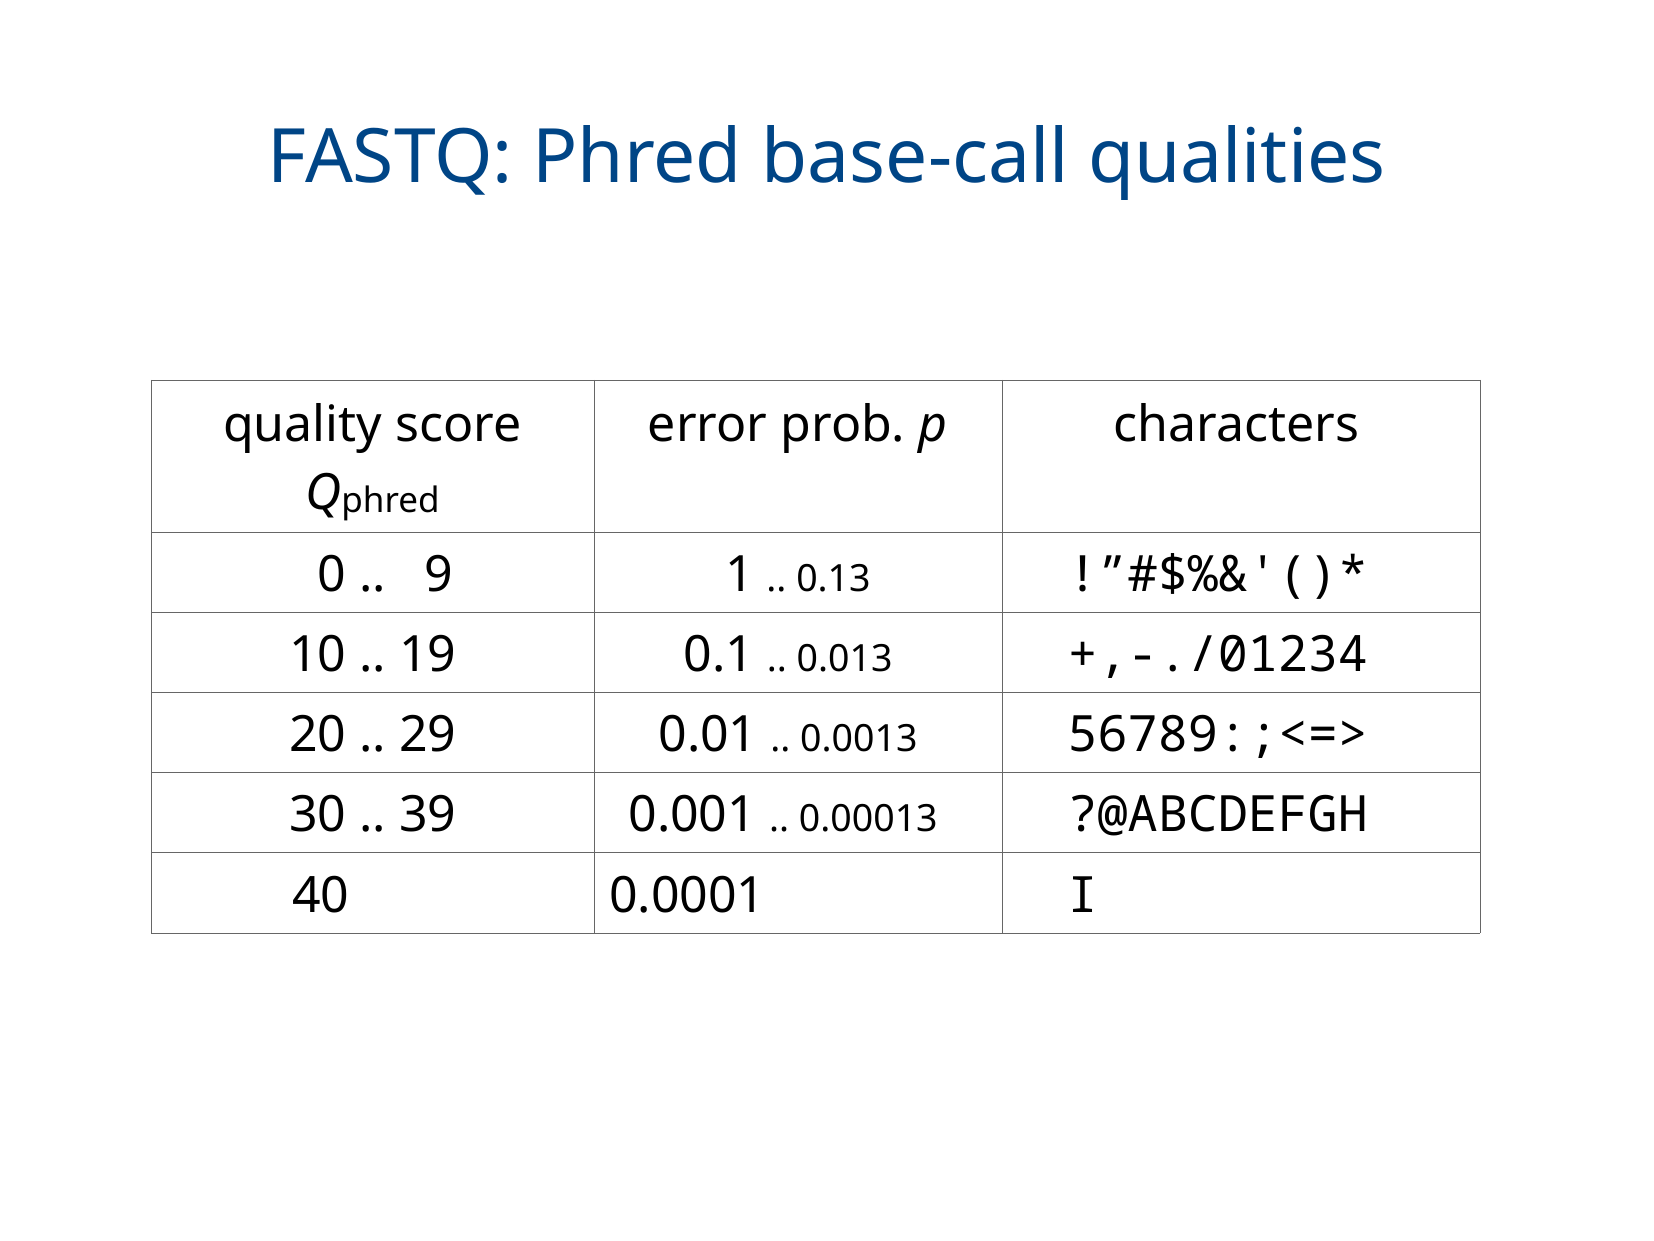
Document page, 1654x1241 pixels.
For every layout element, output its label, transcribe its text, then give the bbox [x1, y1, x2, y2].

table_cell +,-./01234 [1003, 613, 1480, 692]
table_cell I [1003, 853, 1480, 933]
table_cell 0.0001 [595, 853, 1002, 933]
table_cell !”#$%&'()* [1003, 533, 1480, 612]
title FASTQ: Phred base-call qualities [82, 49, 1571, 257]
table_header error prob. p [595, 381, 1002, 532]
table_header characters [1003, 381, 1480, 532]
table_cell 20 .. 29 [152, 693, 594, 772]
table_header quality score Qphred [152, 381, 594, 532]
table_cell 1 .. 0.13 [595, 533, 1002, 612]
table_cell 0.1 .. 0.013 [595, 613, 1002, 692]
table_cell ?@ABCDEFGH [1003, 773, 1480, 852]
table_cell 0.001 .. 0.00013 [595, 773, 1002, 852]
table_cell 56789:;<=> [1003, 693, 1480, 772]
table_cell 10 .. 19 [152, 613, 594, 692]
table_cell 30 .. 39 [152, 773, 594, 852]
table_cell 0 .. 9 [152, 533, 594, 612]
table_cell 0.01 .. 0.0013 [595, 693, 1002, 772]
table_cell 40 [152, 853, 594, 933]
